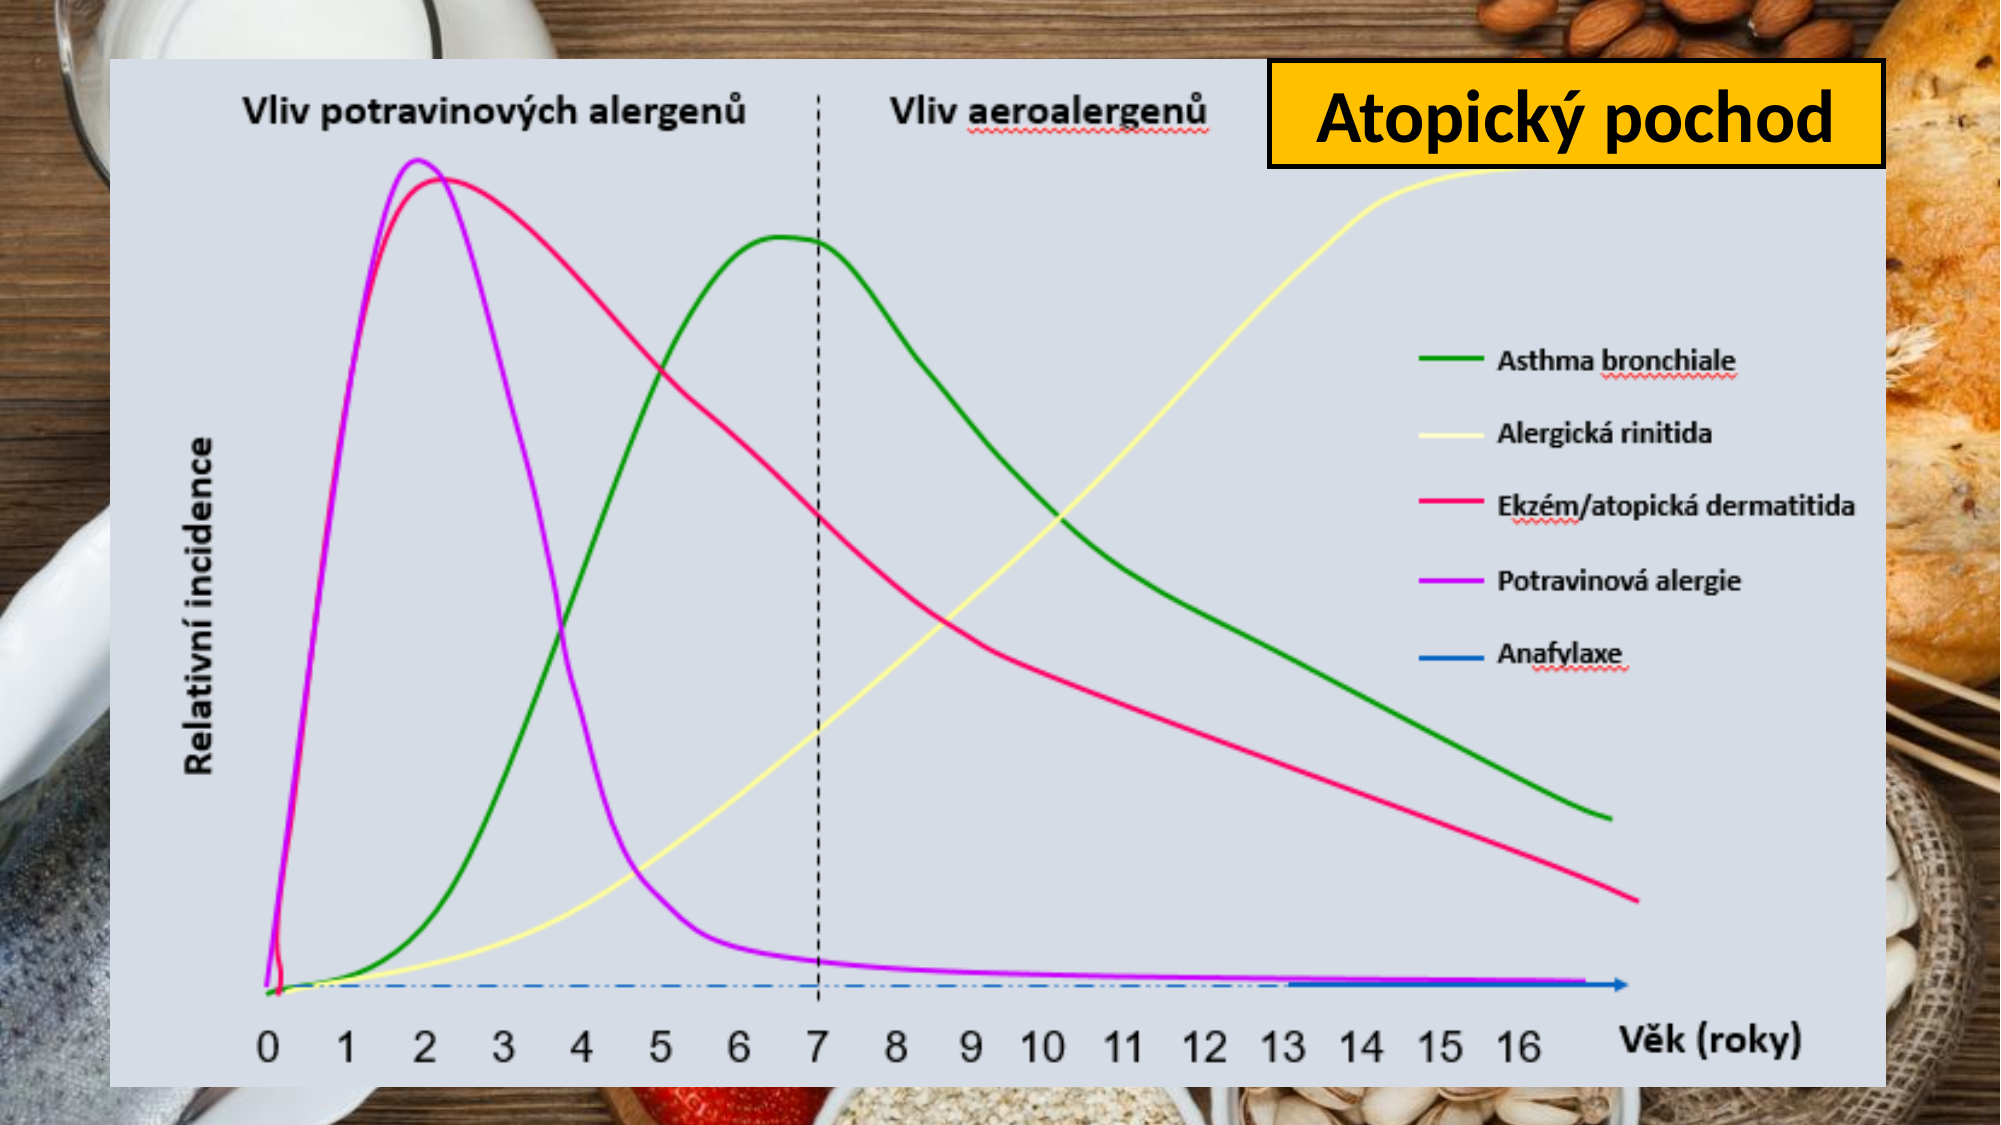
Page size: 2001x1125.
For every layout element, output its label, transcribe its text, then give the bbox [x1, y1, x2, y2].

text_box Atopický pochod [1269, 60, 1884, 167]
picture [0, 0, 2000, 1125]
